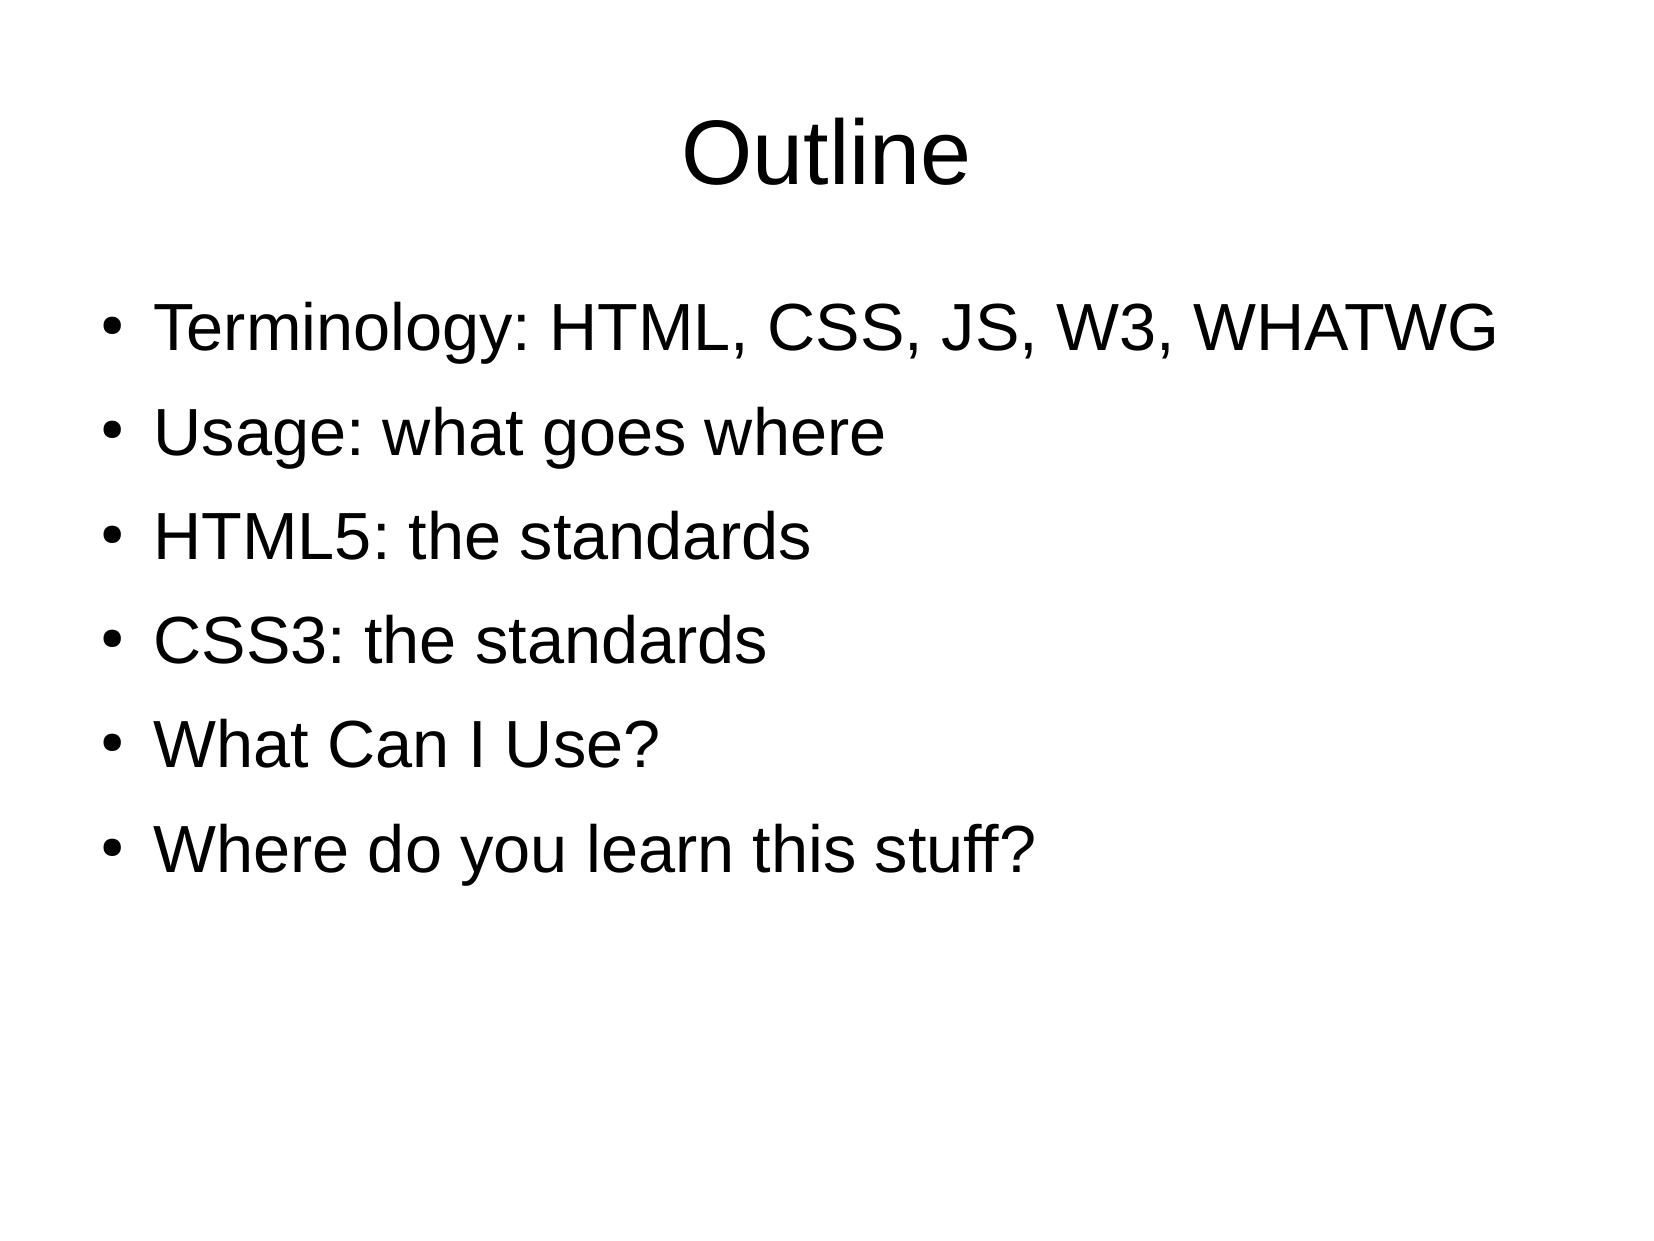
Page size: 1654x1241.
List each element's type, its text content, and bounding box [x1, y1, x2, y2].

list Terminology: HTML, CSS, JS, W3, WHATWG Usage: what goes where HTML5: the standards CSS3: the standards What Can I Use? Where do you learn this stuff? [82, 290, 1571, 1010]
title Outline [82, 49, 1571, 257]
